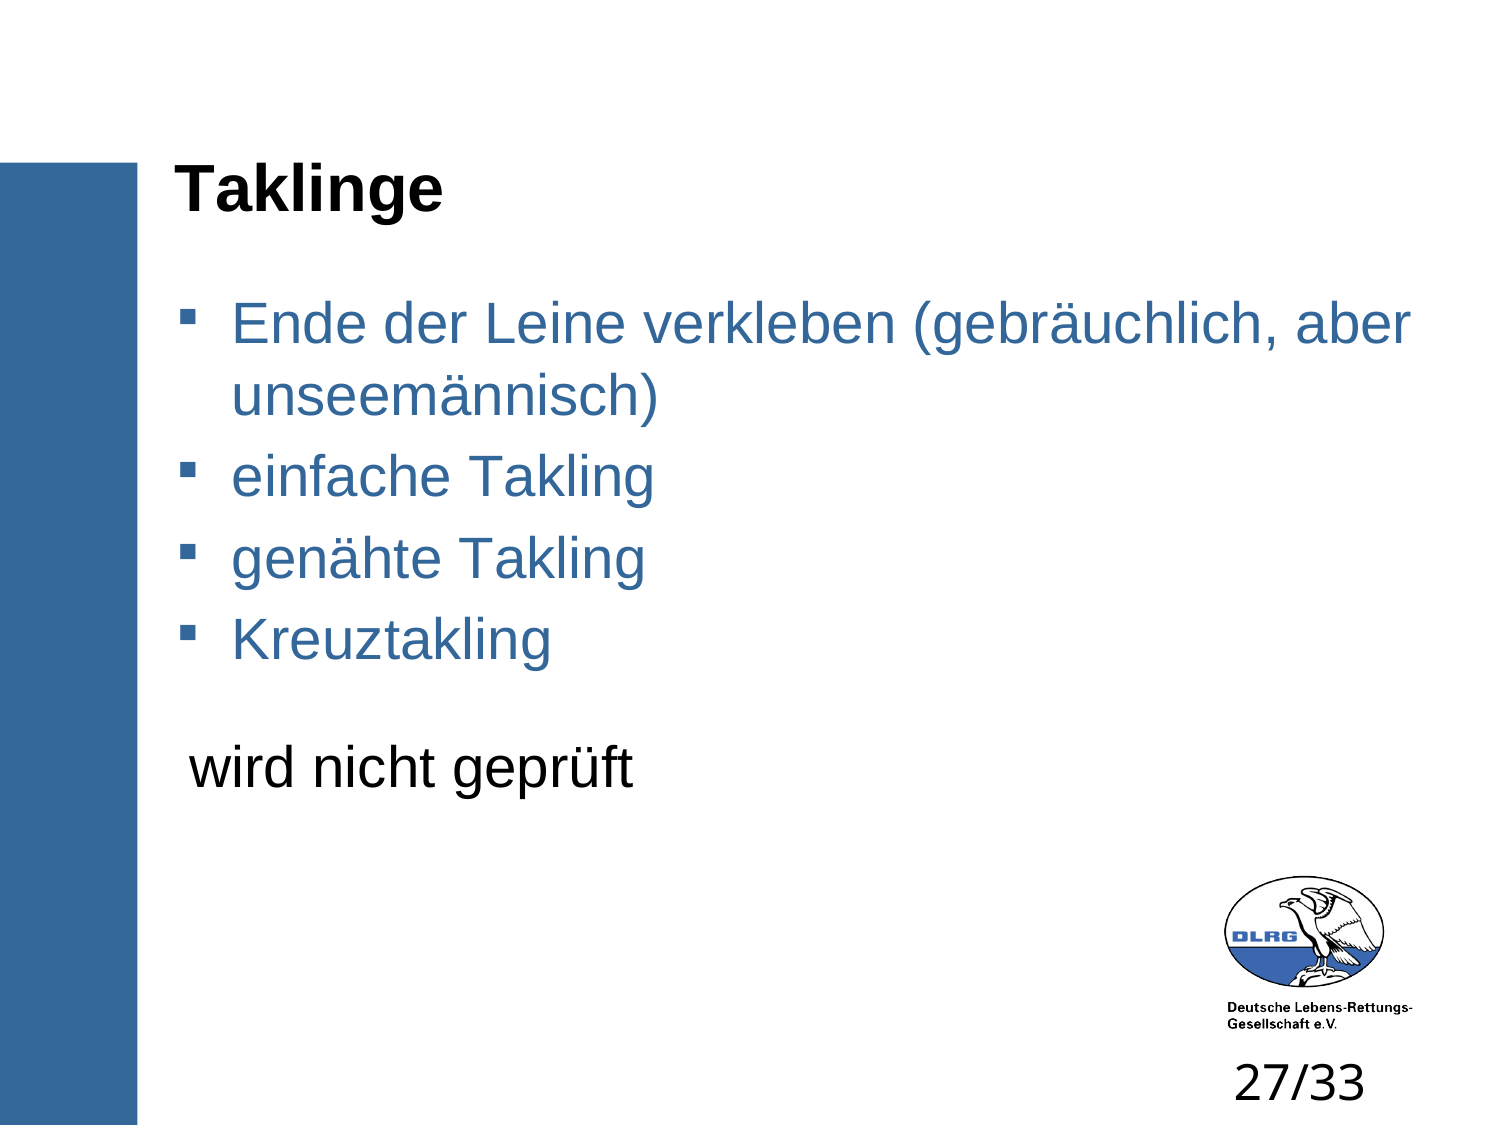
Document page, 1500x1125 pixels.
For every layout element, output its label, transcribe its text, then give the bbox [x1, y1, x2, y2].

text_box [932, 272, 962, 343]
text_box [163, 654, 1396, 1035]
text_box <Nummer>/33 [1218, 1055, 1500, 1125]
title Taklinge [175, 96, 1448, 282]
picture [1396, 956, 1413, 1030]
text_box Ende der Leine verkleben (gebräuchlich, aber unseemännisch) einfache Takling genähte Takling Kreuztakling [178, 283, 1460, 956]
text_box wird nicht geprüft [174, 740, 650, 805]
